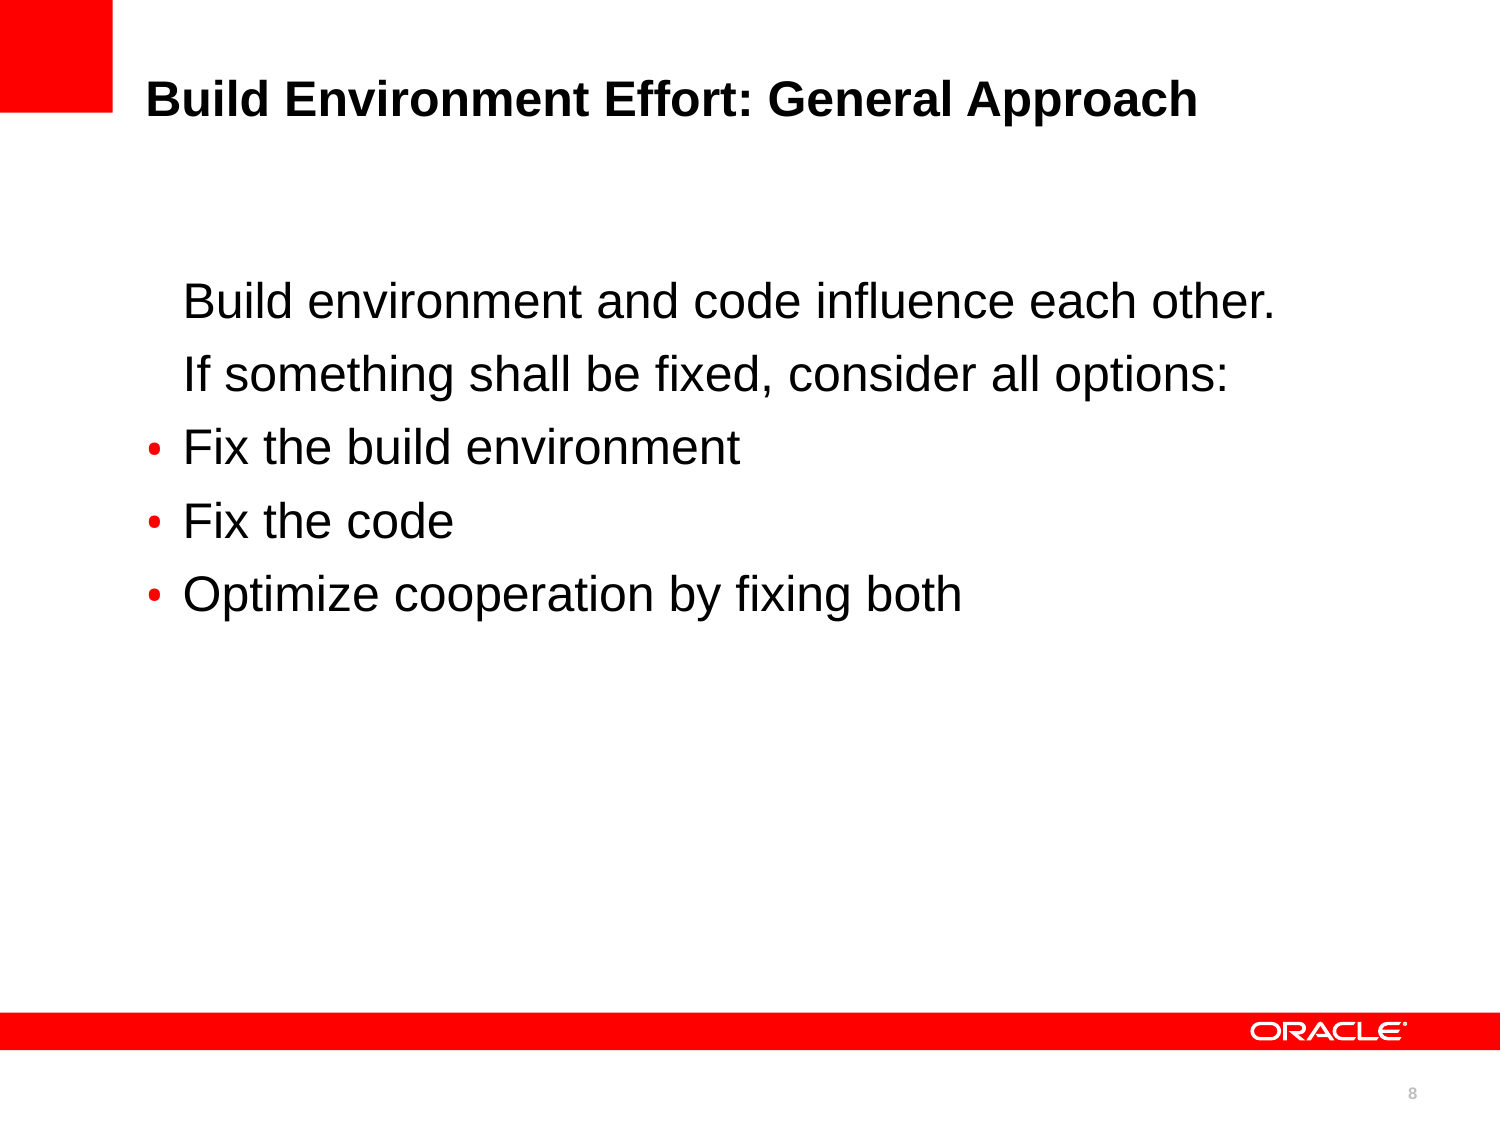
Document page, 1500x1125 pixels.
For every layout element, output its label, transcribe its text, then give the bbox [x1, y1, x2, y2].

list Build environment and code influence each other. If something shall be fixed, consider all options: Fix the build environment Fix the code Optimize cooperation by fixing both [145, 272, 1423, 652]
title Build Environment Effort: General Approach [145, 67, 1388, 220]
